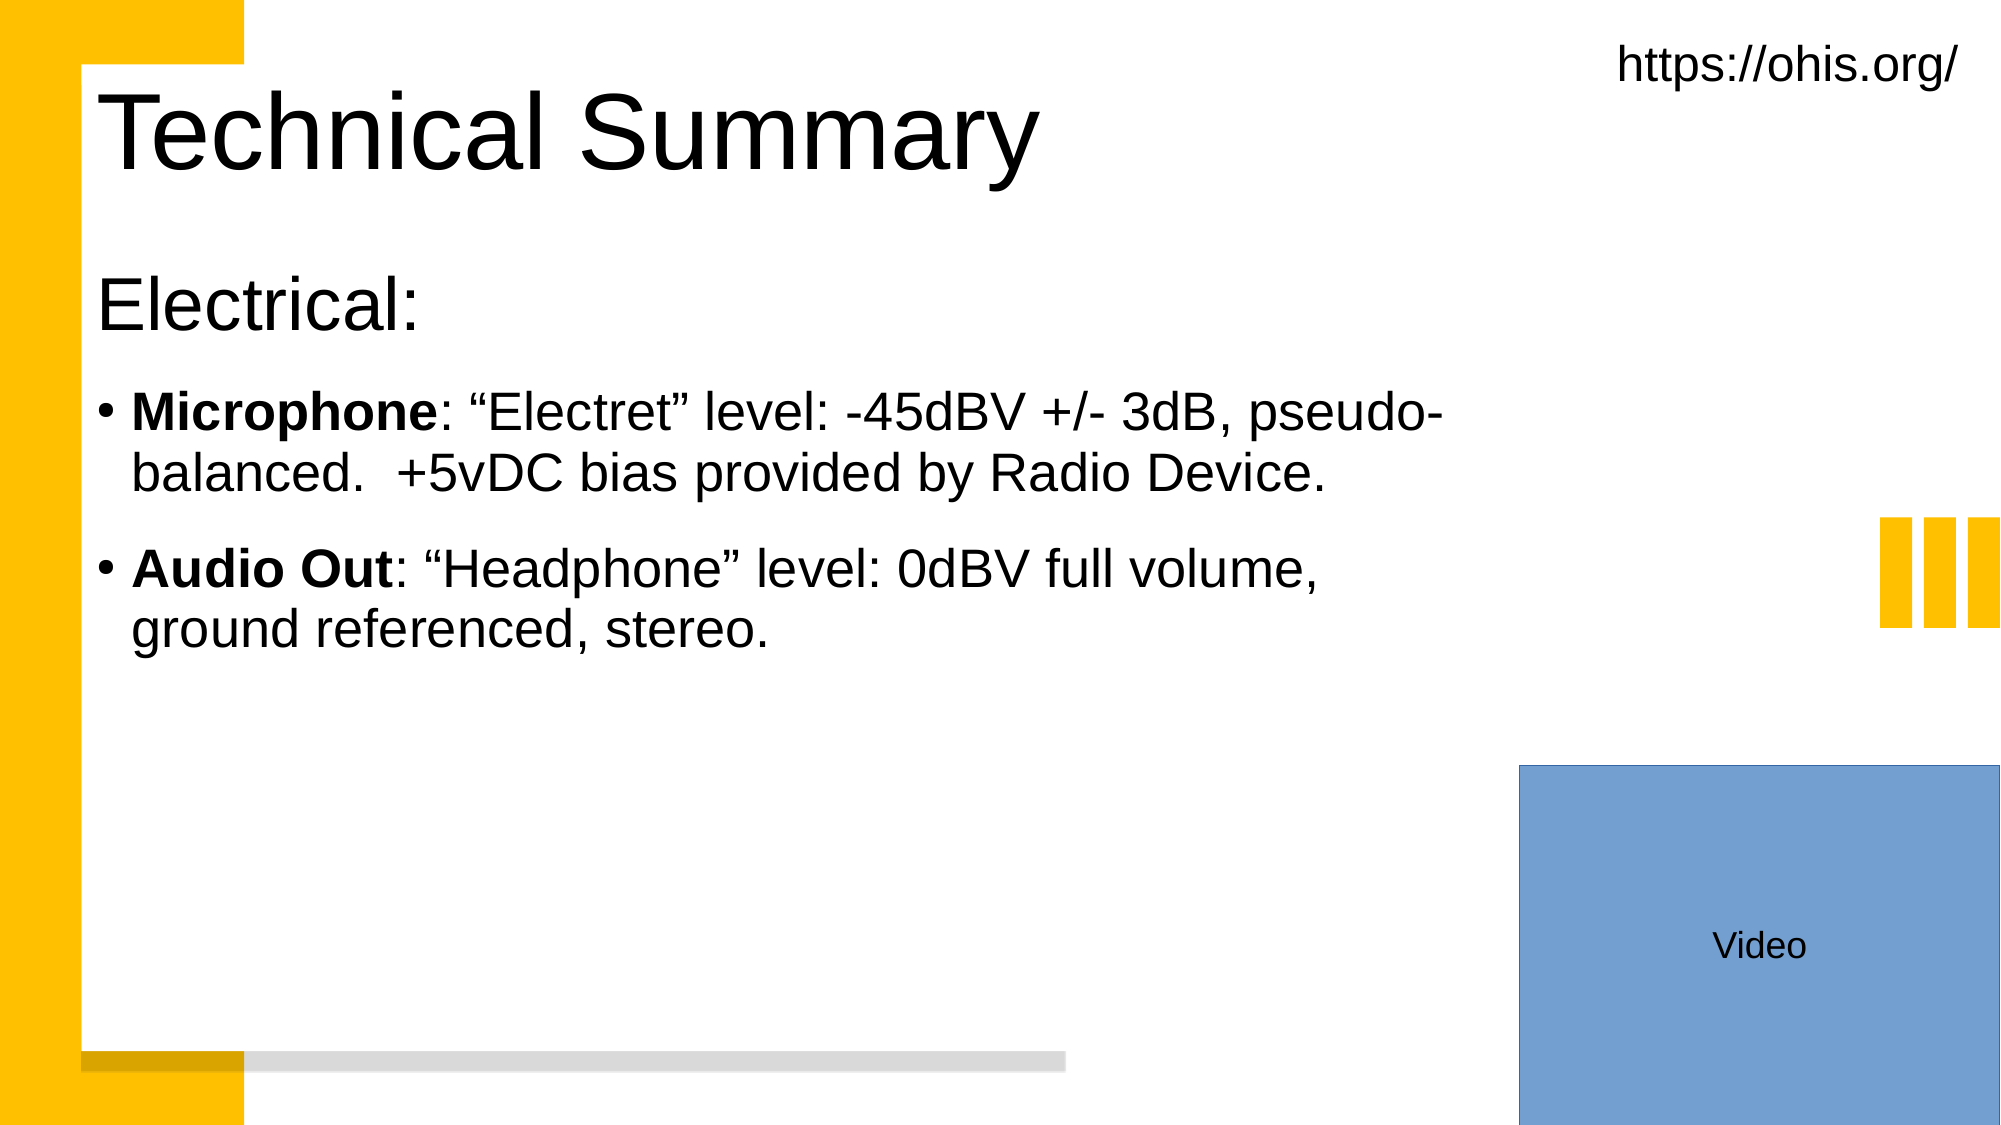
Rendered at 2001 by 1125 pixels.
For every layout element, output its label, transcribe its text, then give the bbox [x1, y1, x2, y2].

text_box Video [1519, 765, 2000, 1125]
text_box Electrical: Microphone: “Electret” level: -45dBV +/- 3dB, pseudo-balanced. +5vDC bias provided by Radio Device. Audio Out: “Headphone” level: 0dBV full volume, ground referenced, stereo. [81, 254, 1516, 1036]
text_box Technical Summary [81, 64, 1921, 201]
text_box https://ohis.org/ [1590, 29, 1974, 105]
text_box [0, 0, 2000, 1125]
